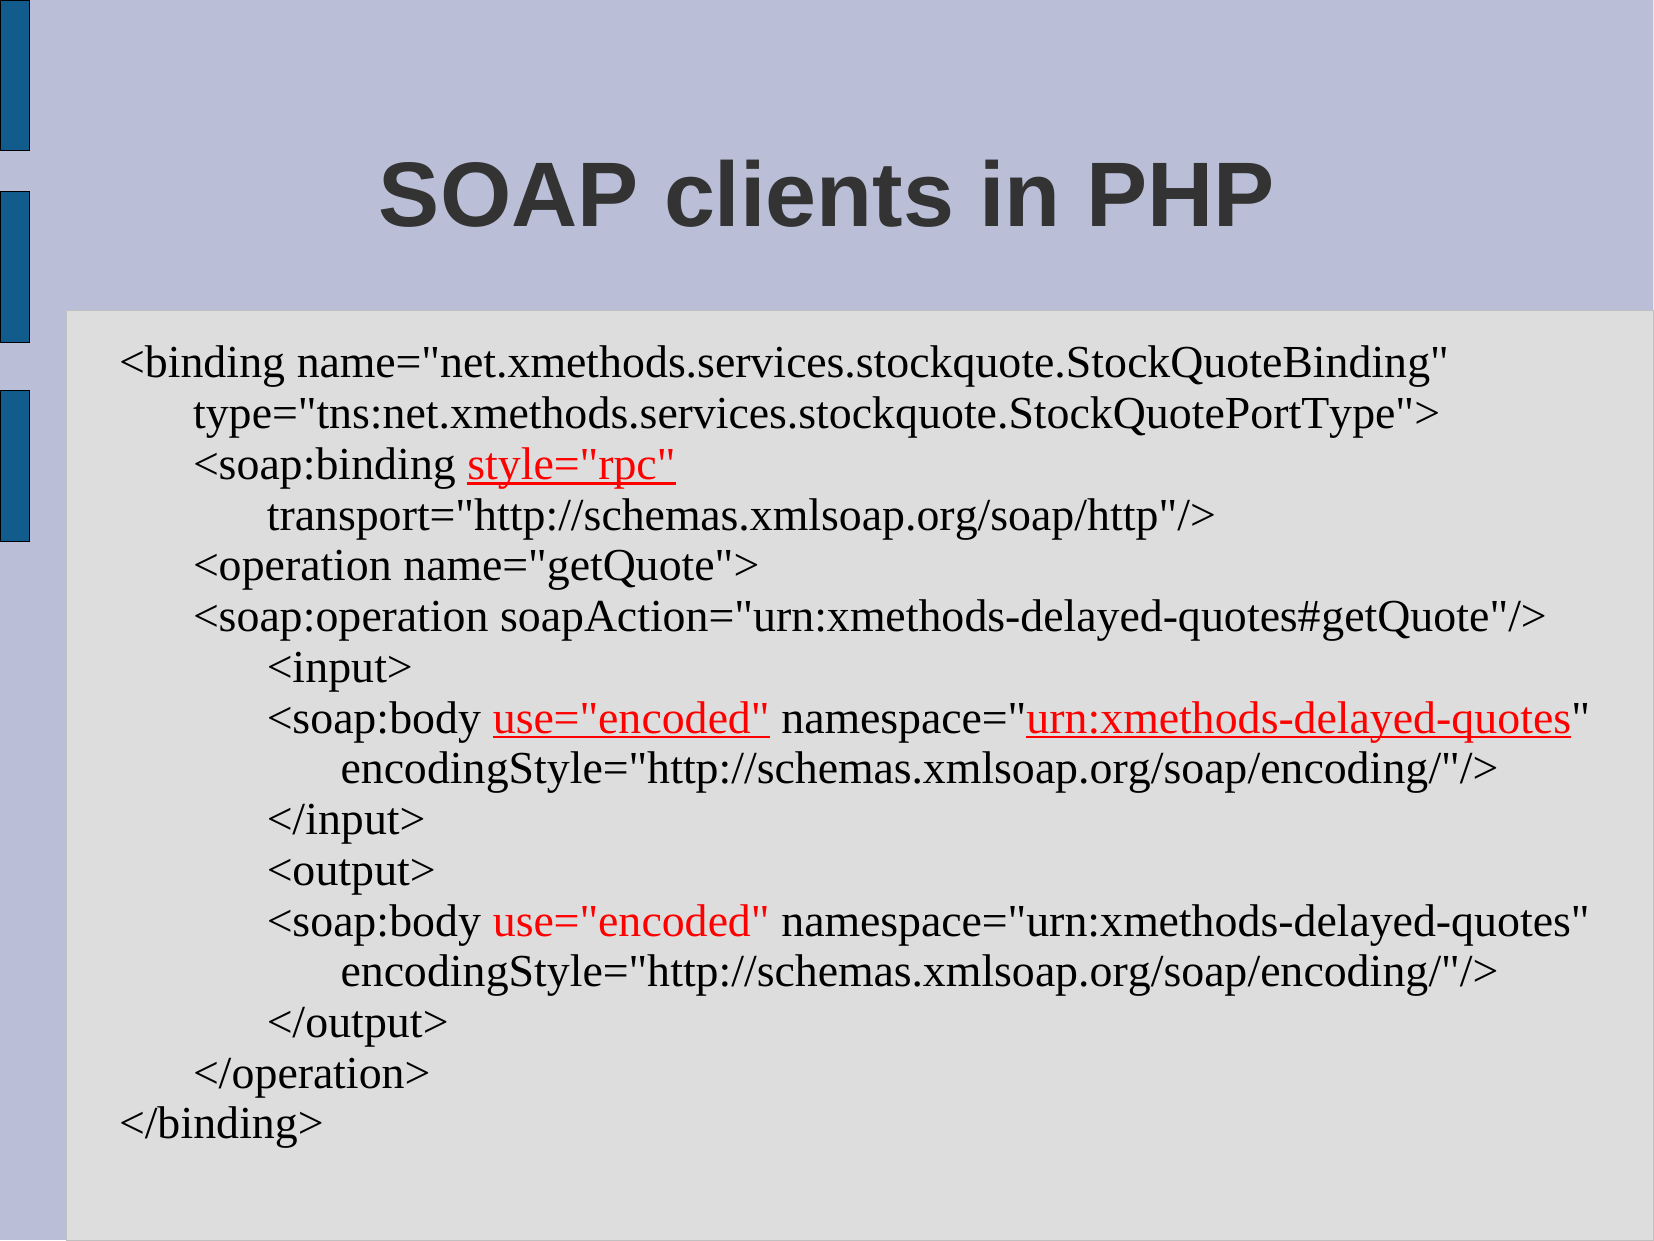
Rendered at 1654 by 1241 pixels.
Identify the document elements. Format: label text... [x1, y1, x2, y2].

title SOAP clients in PHP [121, 91, 1534, 299]
text_box <binding name="net.xmethods.services.stockquote.StockQuoteBinding" type="tns:net.xmethods.services.stockquote.StockQuotePortType"> <soap:binding style="rpc" transport="http://schemas.xmlsoap.org/soap/http"/> <operation name="getQuote"> <soap:operation soapAction="urn:xmethods-delayed-quotes#getQuote"/> <input> <soap:body use="encoded" namespace="urn:xmethods-delayed-quotes" encodingStyle="http://schemas.xmlsoap.org/soap/encoding/"/> </input> <output> <soap:body use="encoded" namespace="urn:xmethods-delayed-quotes" encodingStyle="http://schemas.xmlsoap.org/soap/encoding/"/> </output> </operation> </binding> [119, 337, 1608, 1213]
